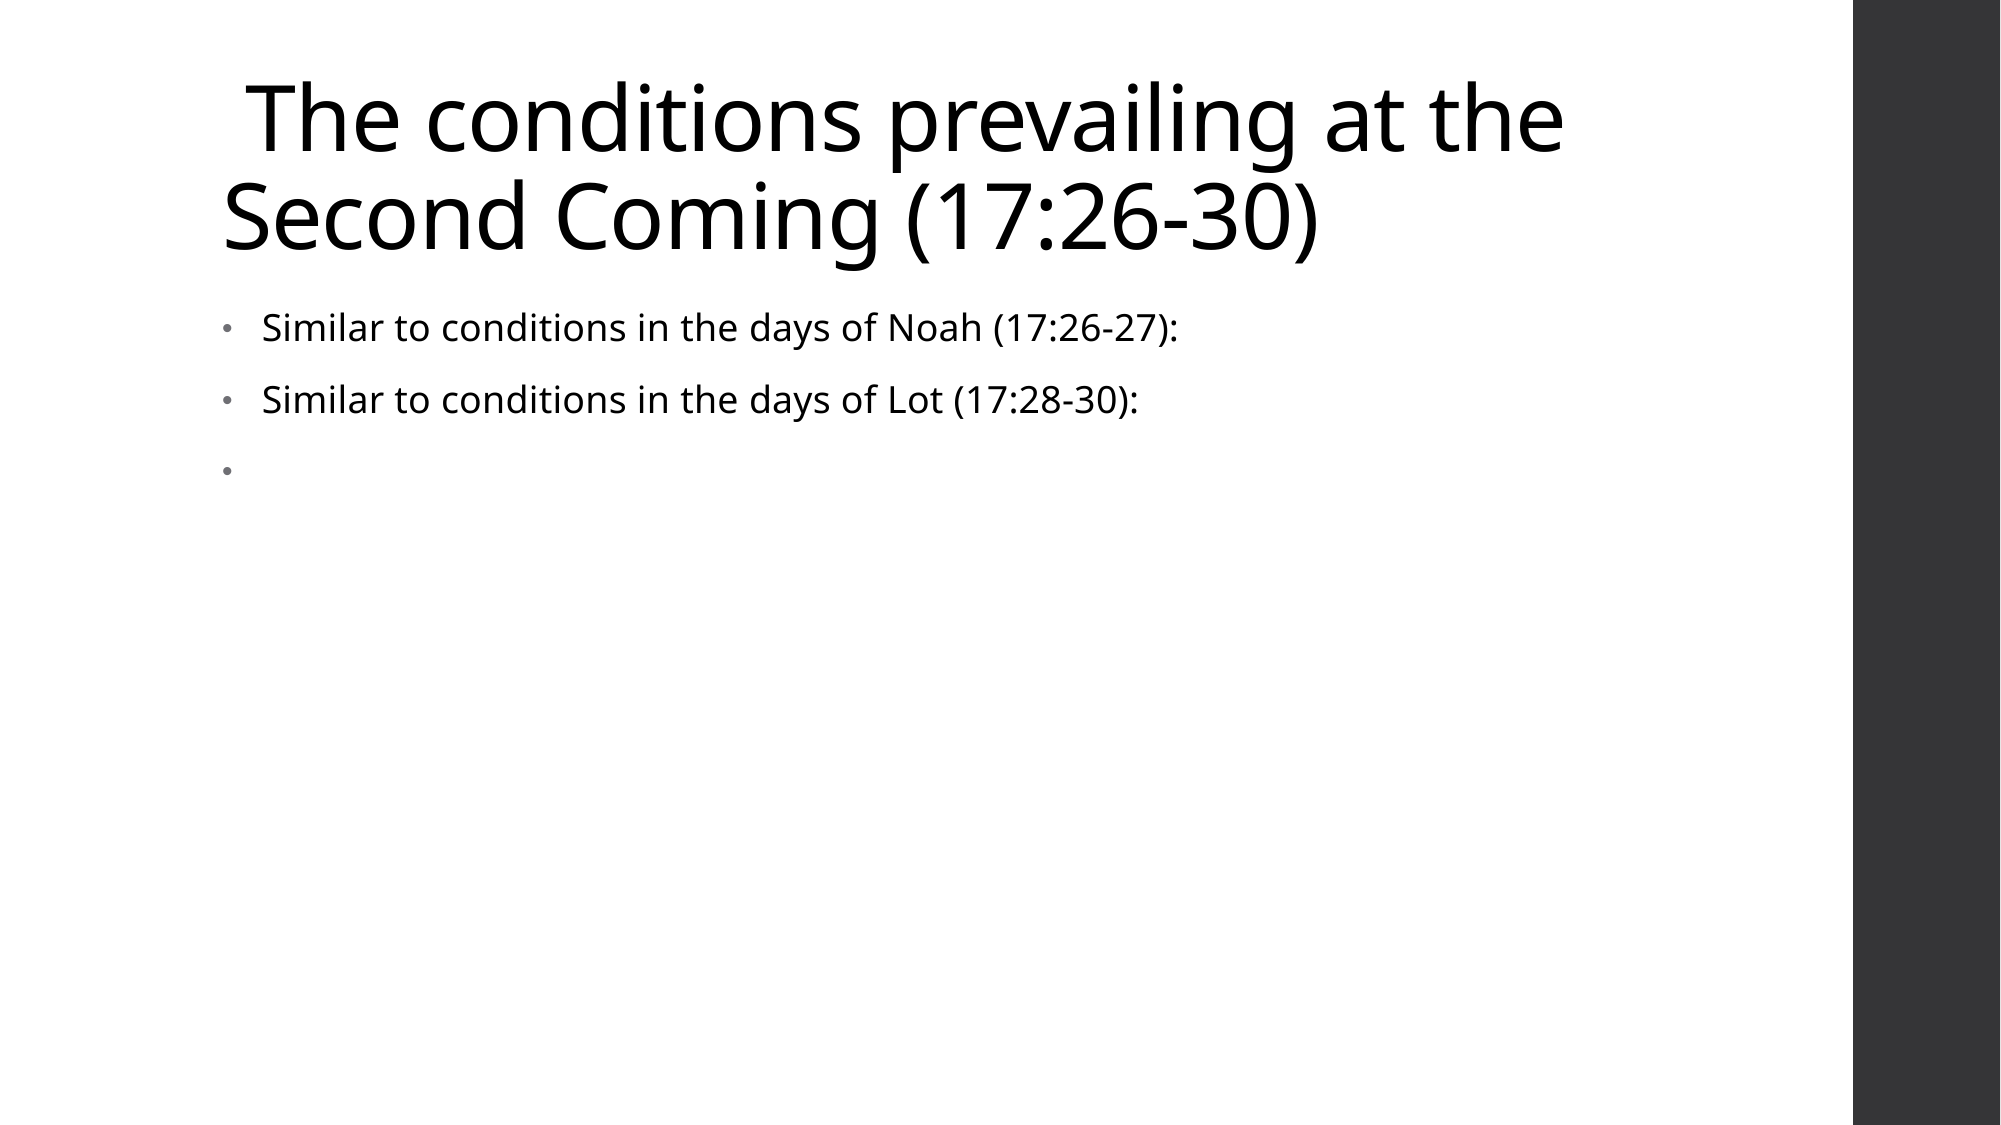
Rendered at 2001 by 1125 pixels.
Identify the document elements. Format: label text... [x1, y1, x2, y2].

title The conditions prevailing at the Second Coming (17:26-30) [206, 60, 1797, 278]
list Similar to conditions in the days of Noah (17:26-27): Similar to conditions in the days of Lot (17:28-30): [206, 299, 1617, 1014]
